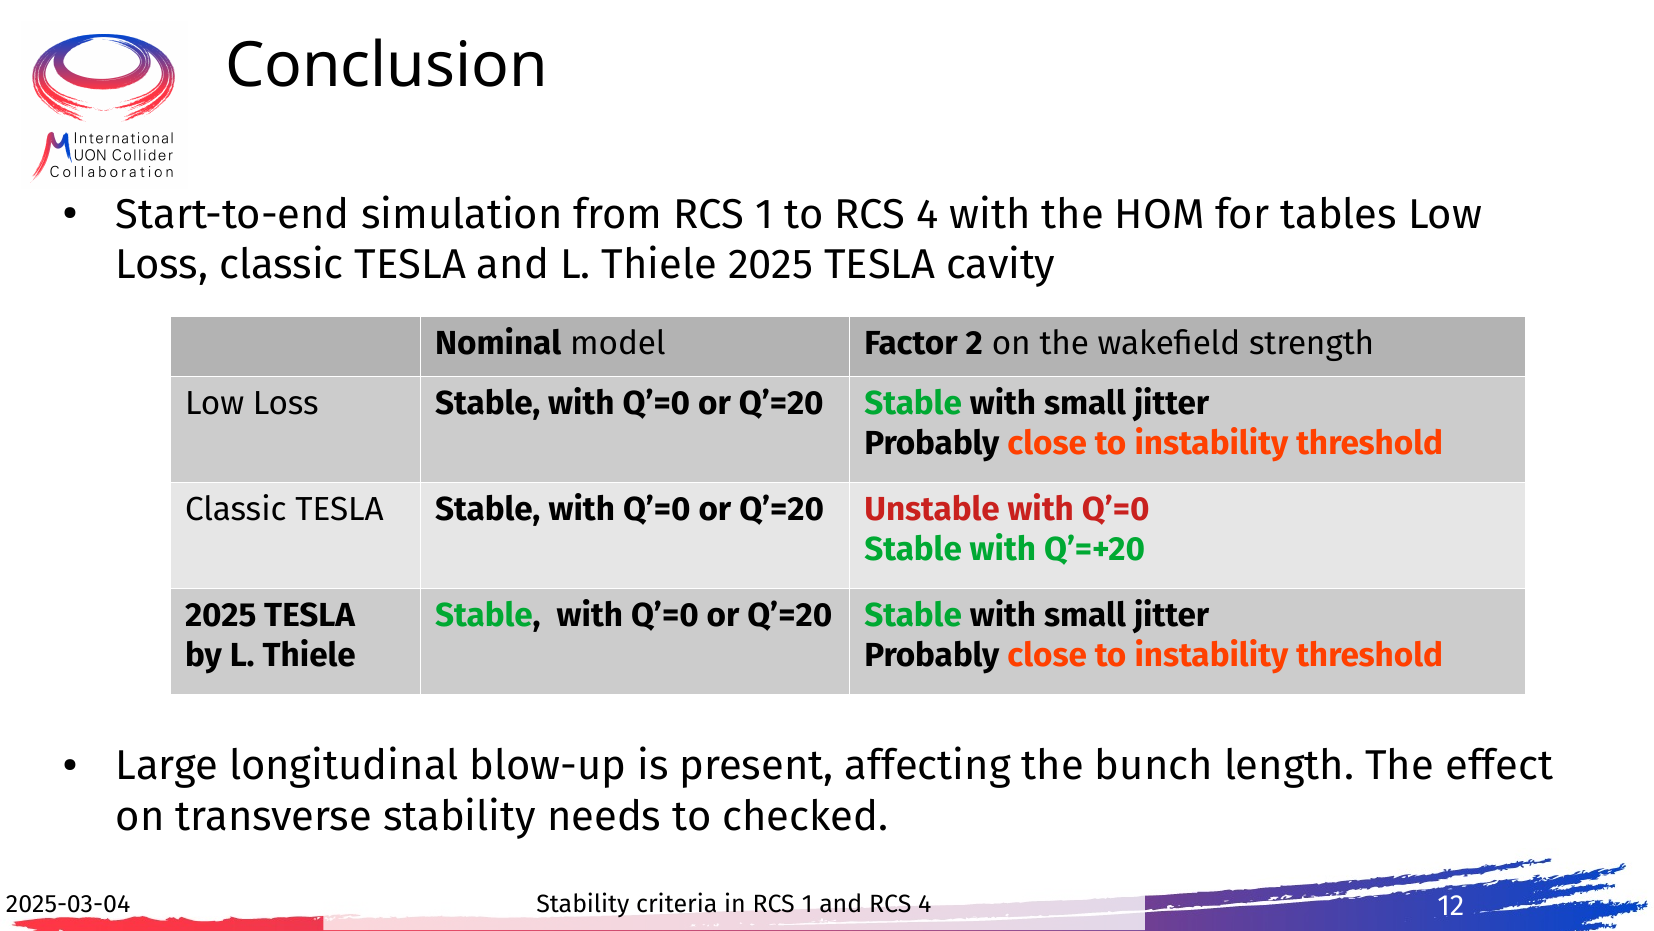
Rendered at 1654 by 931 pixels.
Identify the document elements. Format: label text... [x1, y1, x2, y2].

table_cell Stable, with Q’=0 or Q’=20 [421, 483, 849, 588]
picture [21, 21, 188, 189]
table_header [171, 317, 420, 376]
table_cell 2025 TESLA by L. Thiele [171, 589, 420, 694]
list Large longitudinal blow-up is present, affecting the bunch length. The effect on transverse stability needs to checked. [45, 740, 1571, 931]
table_header Nominal model [421, 317, 849, 376]
table_cell Unstable with Q’=0 Stable with Q’=+20 [850, 483, 1525, 588]
table_cell Low Loss [171, 377, 420, 482]
list Start-to-end simulation from RCS 1 to RCS 4 with the HOM for tables Low Loss, classic TESLA and L. Thiele 2025 TESLA cavity [45, 189, 1571, 445]
table_cell Classic TESLA [171, 483, 420, 588]
table_cell Stable with small jitter Probably close to instability threshold [850, 589, 1525, 694]
table_header Factor 2 on the wakefield strength [850, 317, 1525, 376]
table_cell Stable, with Q’=0 or Q’=20 [421, 589, 849, 694]
picture [0, 848, 45, 931]
table_cell Stable, with Q’=0 or Q’=20 [421, 377, 849, 482]
picture [1571, 848, 1654, 931]
table_cell Stable with small jitter Probably close to instability threshold [850, 377, 1525, 482]
title Conclusion [225, 19, 1571, 181]
